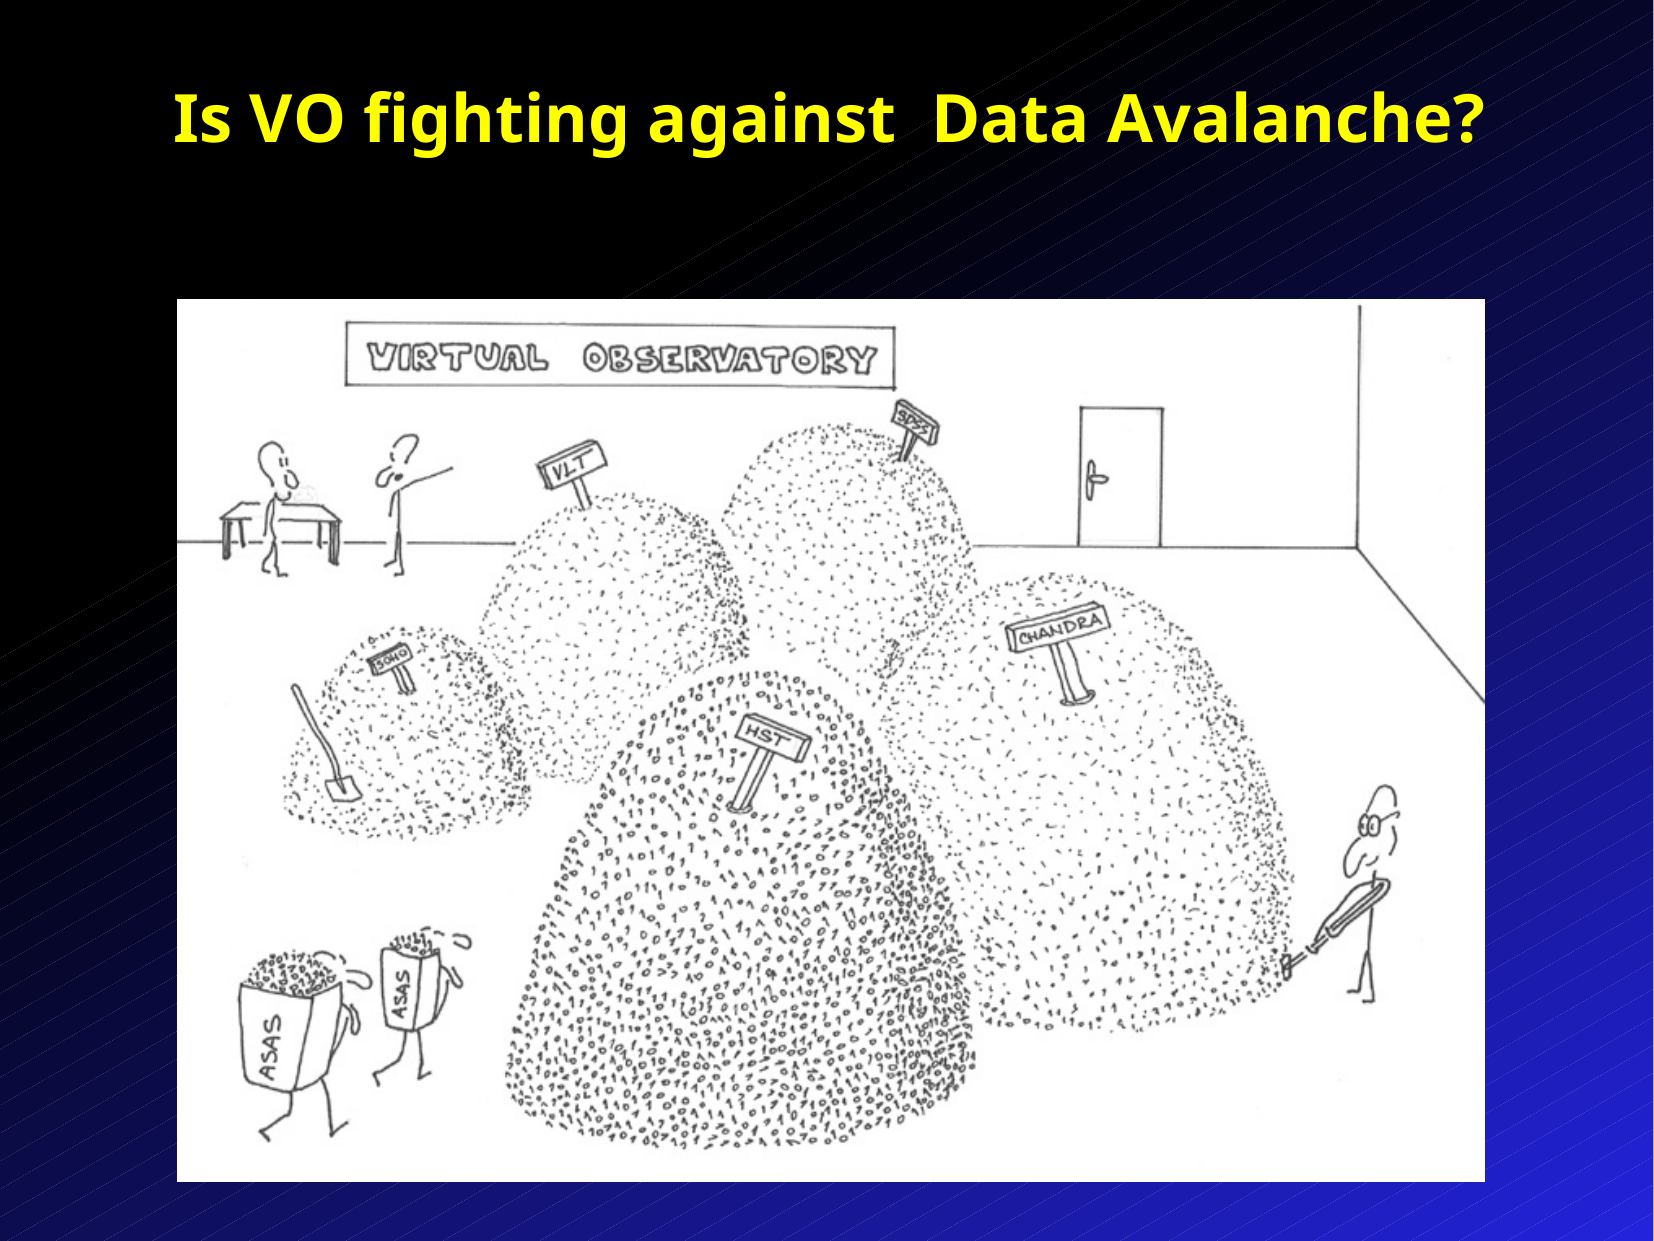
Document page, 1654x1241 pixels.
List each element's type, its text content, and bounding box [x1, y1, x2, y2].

title Is VO fighting against Data Avalanche? [59, 56, 1601, 178]
picture [177, 299, 1485, 1182]
